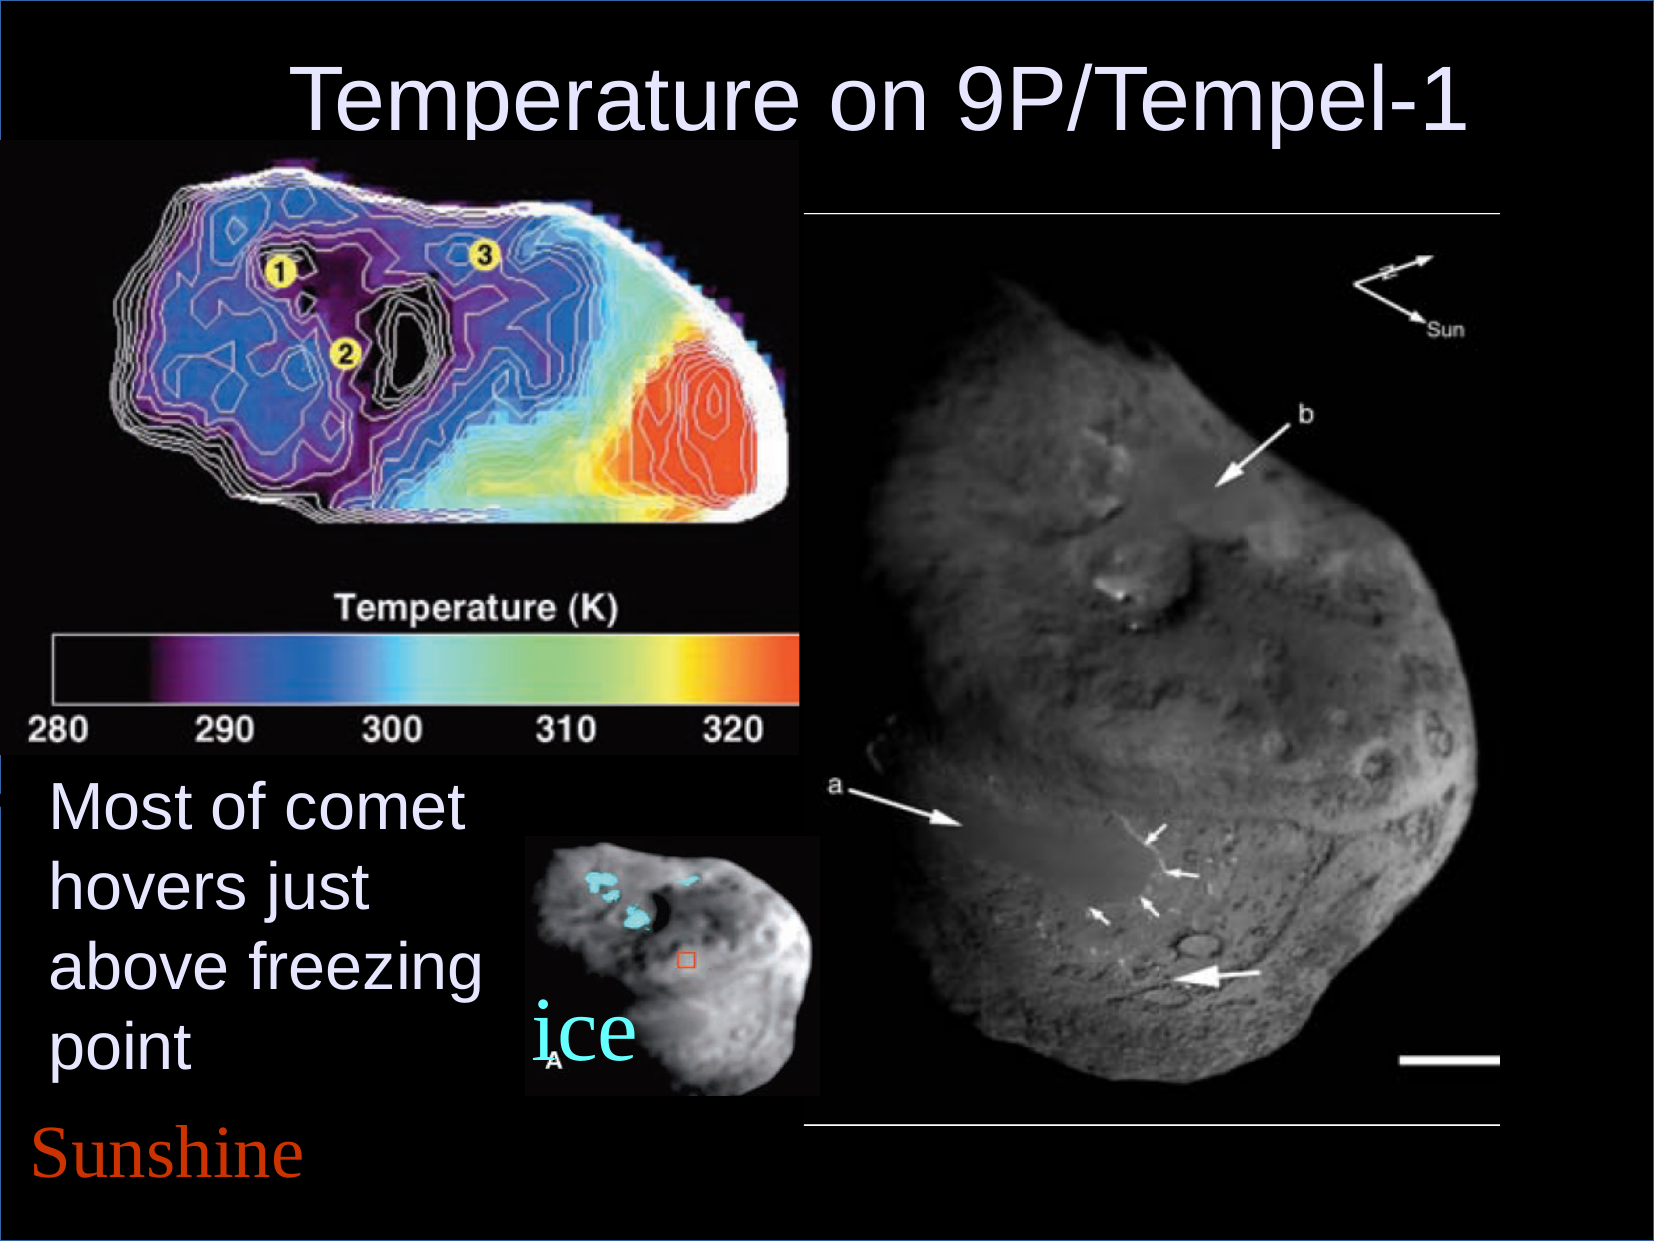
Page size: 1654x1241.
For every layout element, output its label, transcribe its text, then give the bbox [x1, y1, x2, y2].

text_box ice [516, 961, 654, 1087]
picture [0, 140, 800, 755]
text_box Sunshine [14, 1094, 320, 1201]
list Most of comet hovers just above freezing point [0, 755, 558, 1126]
title Temperature on 9P/Tempel-1 [225, 0, 1501, 188]
picture [525, 213, 1501, 1126]
